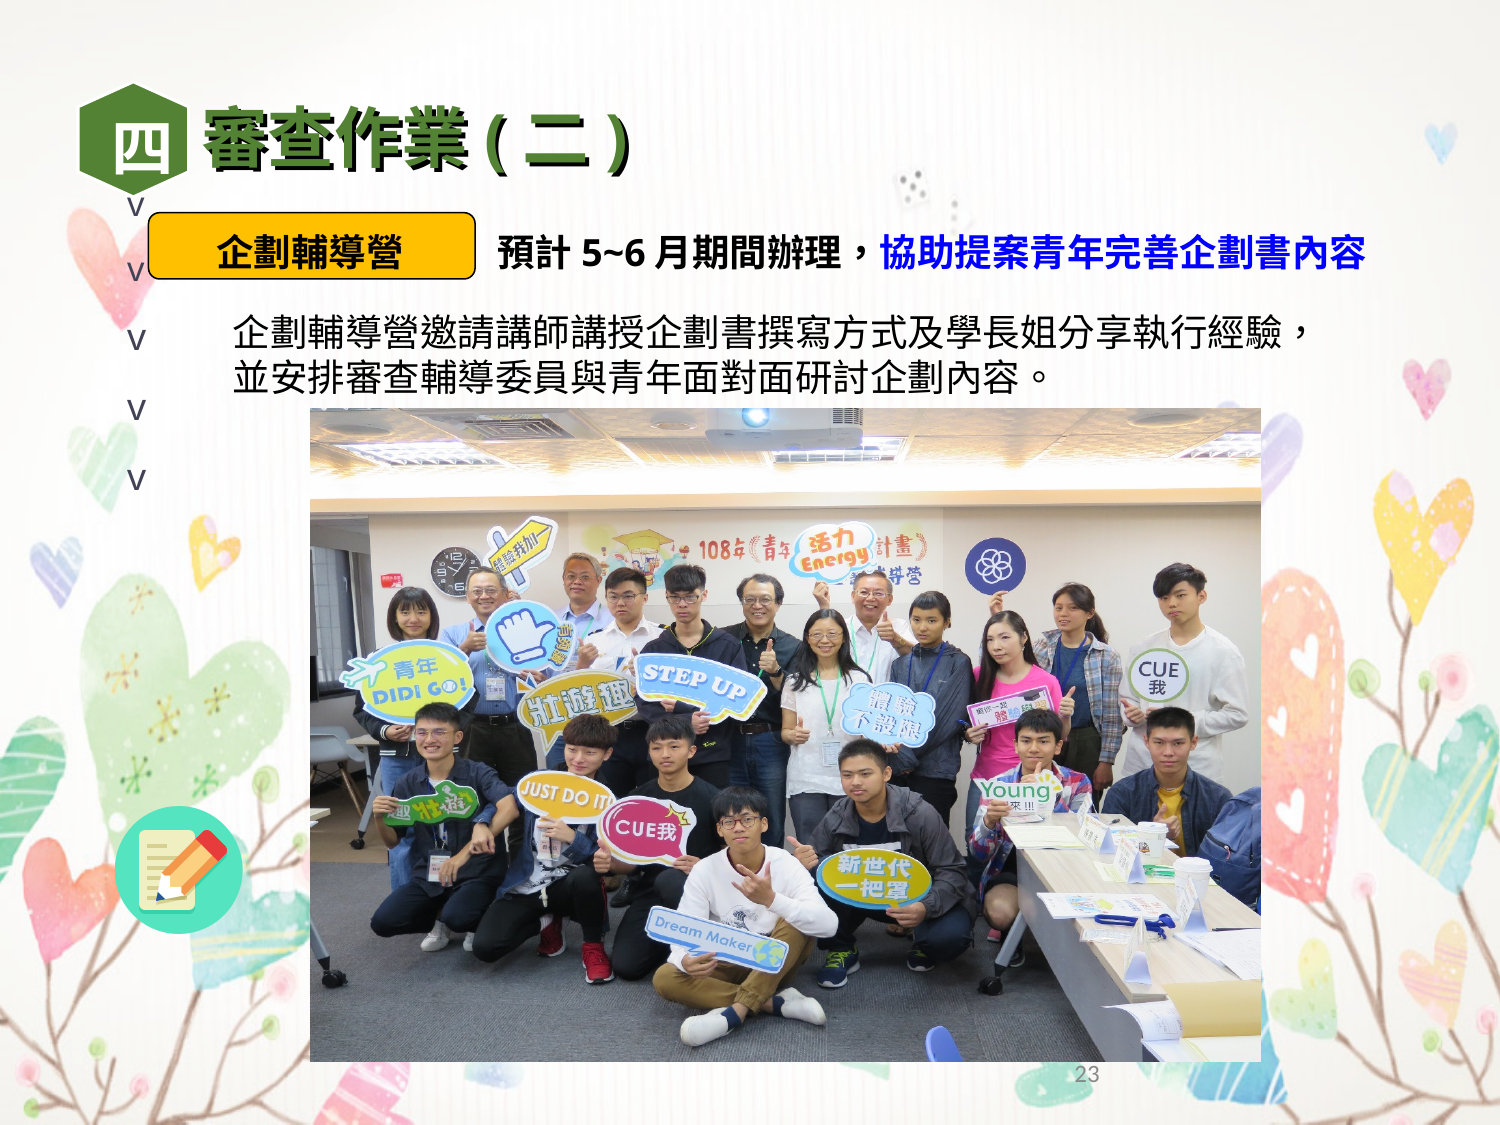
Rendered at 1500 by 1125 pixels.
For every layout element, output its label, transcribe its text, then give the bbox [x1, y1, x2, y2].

text_box 四 [77, 81, 189, 197]
text_box 23 [1059, 1042, 1397, 1103]
text_box 企劃輔導營 預計5~6月期間辦理，協助提案青年完善企劃書內容 [201, 221, 1423, 283]
text_box [115, 174, 1385, 829]
picture [115, 806, 243, 934]
text_box [496, 1042, 1004, 1103]
text_box 企劃輔導營邀請講師講授企劃書撰寫方式及學長姐分享執行經驗， 並安排審查輔導委員與青年面對面研討企劃內容。 [217, 301, 1337, 408]
text_box 審查作業(二) [193, 88, 741, 194]
picture [310, 408, 1261, 1062]
